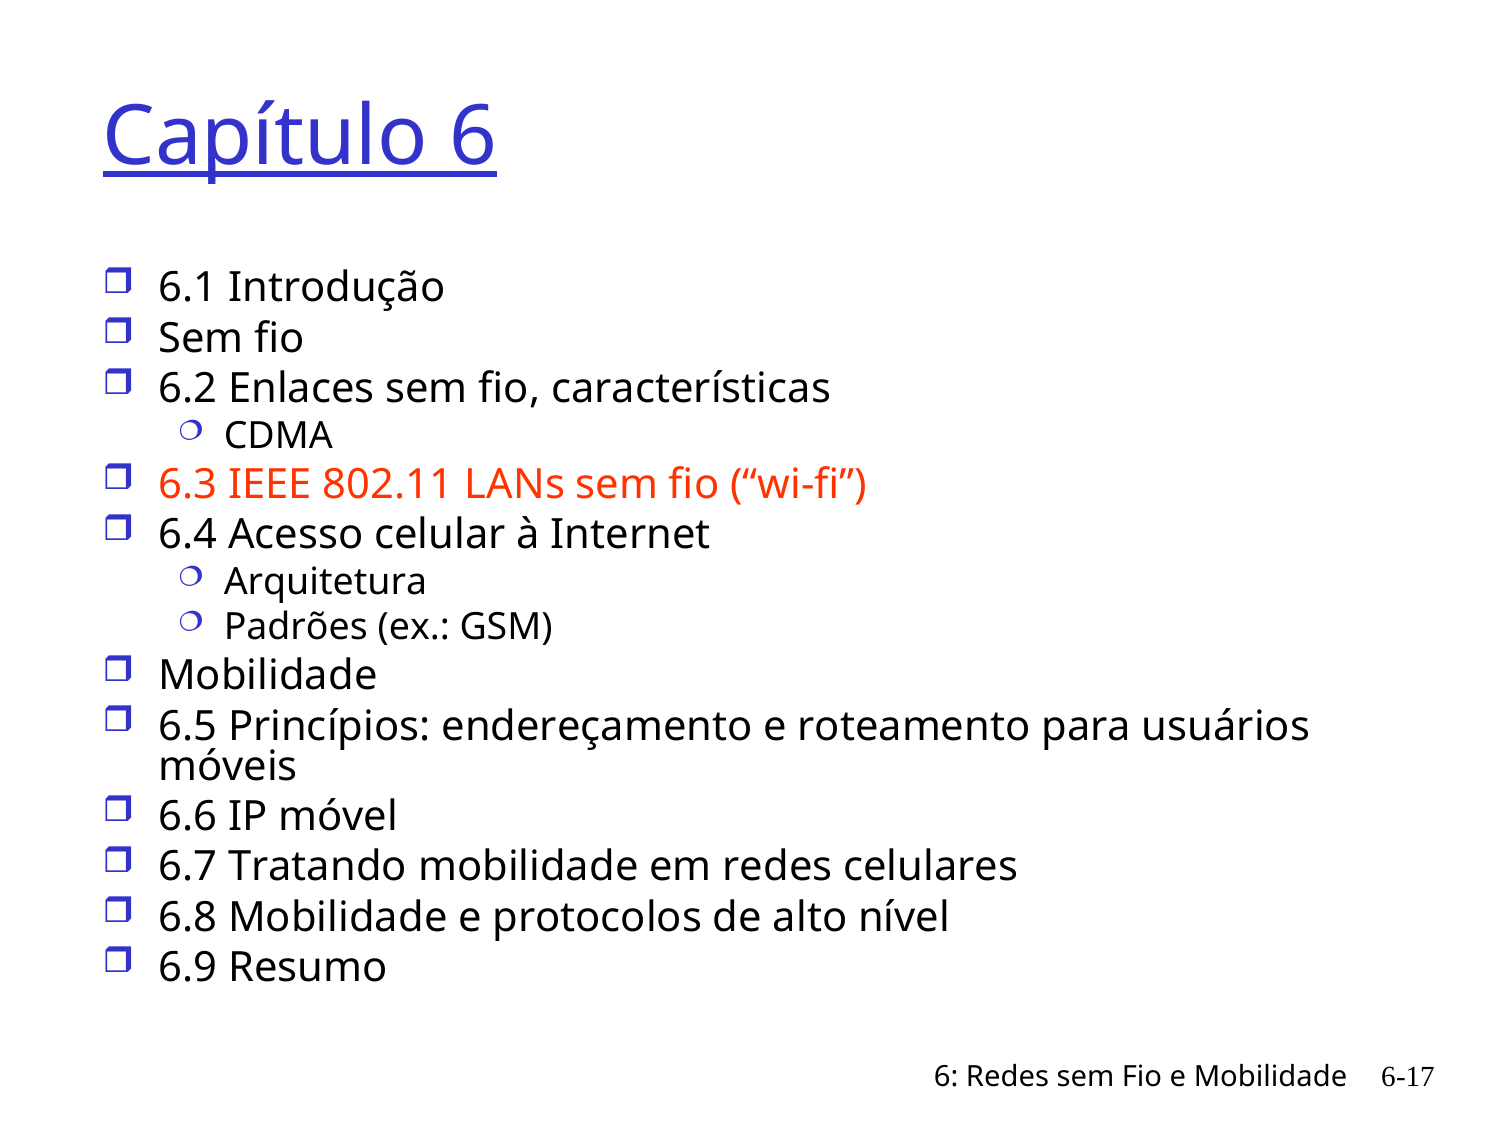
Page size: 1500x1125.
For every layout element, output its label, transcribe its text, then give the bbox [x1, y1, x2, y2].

text_box 6.1 Introdução Sem fio 6.2 Enlaces sem fio, características CDMA 6.3 IEEE 802.11 LANs sem fio (“wi-fi”) 6.4 Acesso celular à Internet Arquitetura Padrões (ex.: GSM) Mobilidade 6.5 Princípios: endereçamento e roteamento para usuários móveis 6.6 IP móvel 6.7 Tratando mobilidade em redes celulares 6.8 Mobilidade e protocolos de alto nível 6.9 Resumo [87, 262, 1374, 1048]
text_box 6-<number> [1339, 1050, 1451, 1125]
text_box 6: Redes sem Fio e Mobilidade [728, 1050, 1339, 1125]
text_box Capítulo 6 [87, 37, 1363, 225]
